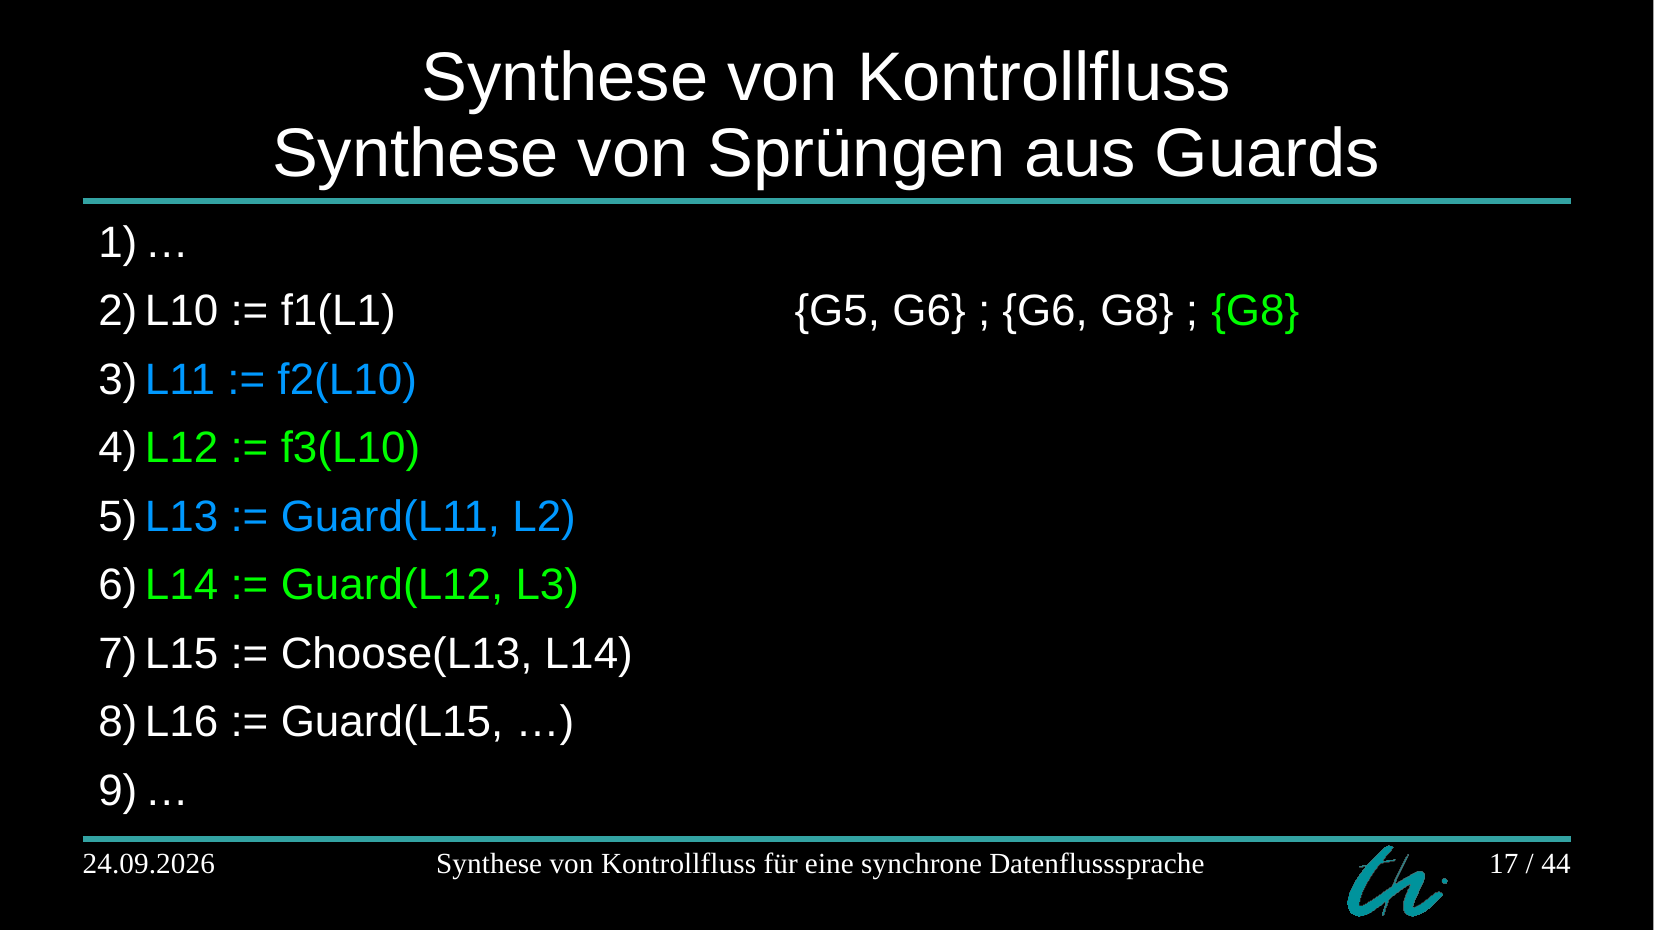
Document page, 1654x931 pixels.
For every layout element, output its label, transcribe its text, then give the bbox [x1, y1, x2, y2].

list … L10 := f1(L1) {G5, G6} ; {G6, G8} ; {G8} L11 := f2(L10) L12 := f3(L10) L13 := Guard(L11, L2) L14 := Guard(L12, L3) L15 := Choose(L13, L14) L16 := Guard(L15, …) … [82, 217, 1571, 815]
picture [1347, 845, 1448, 917]
title Synthese von Kontrollfluss Synthese von Sprüngen aus Guards [82, 37, 1571, 193]
